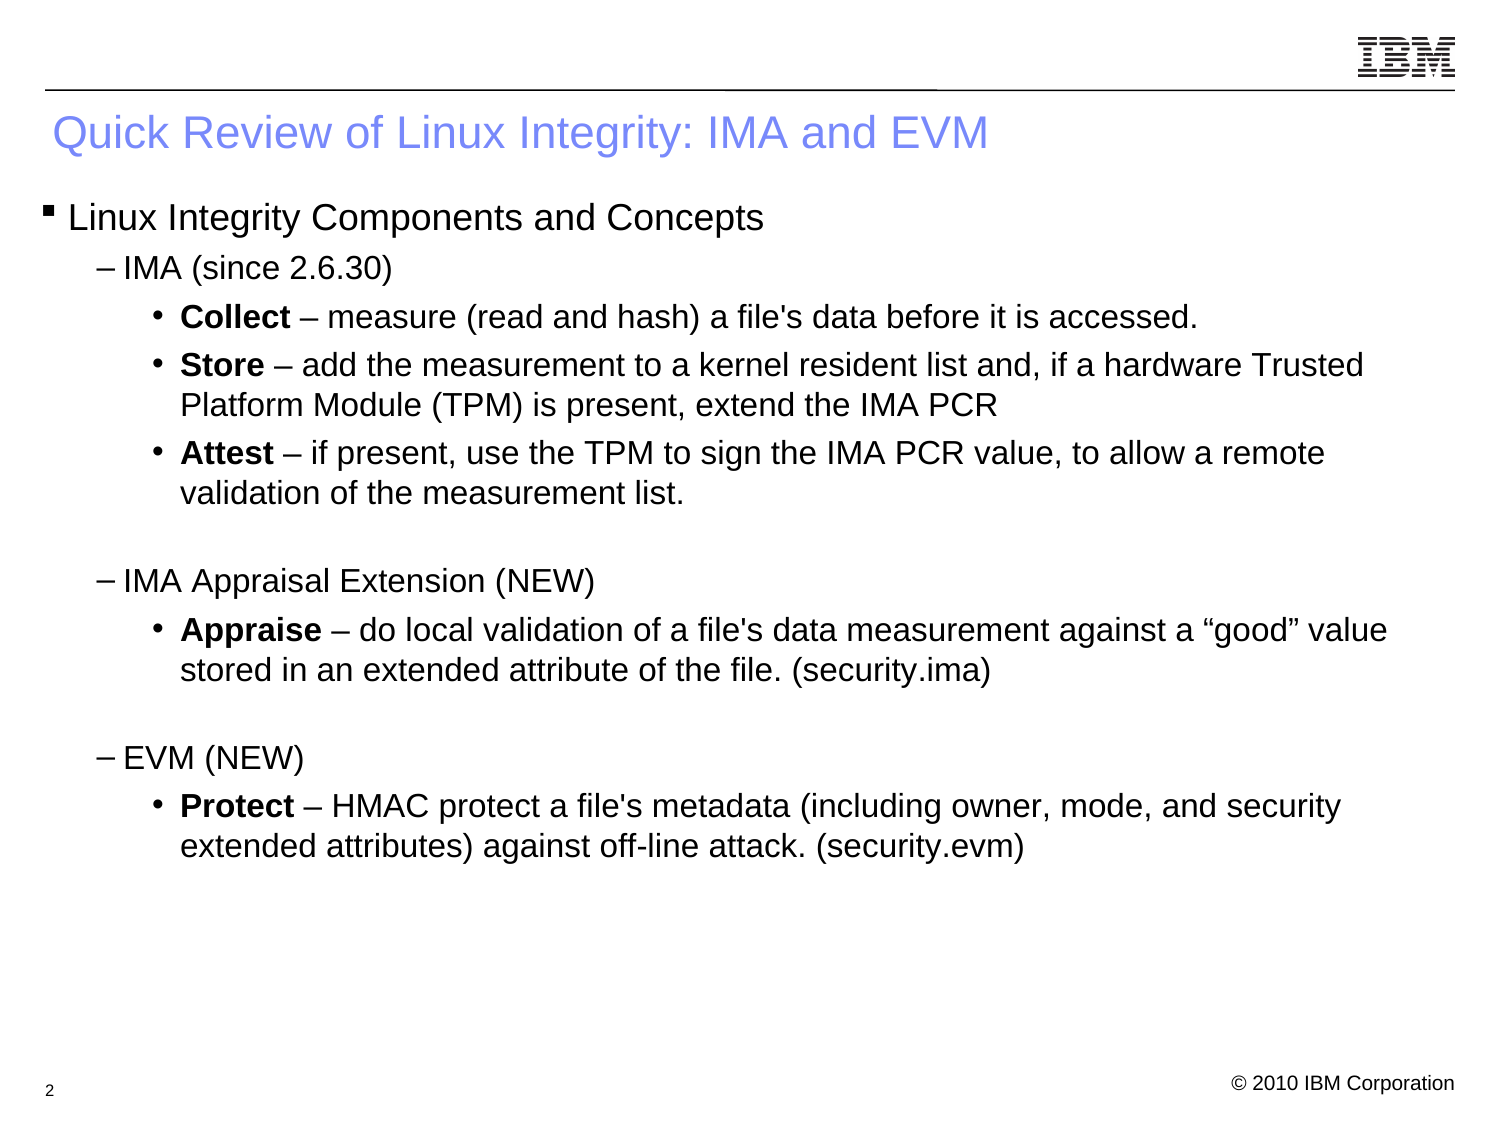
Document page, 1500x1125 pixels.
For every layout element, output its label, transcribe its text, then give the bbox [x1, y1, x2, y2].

title Quick Review of Linux Integrity: IMA and EVM [37, 79, 1463, 188]
list Linux Integrity Components and Concepts IMA (since 2.6.30) Collect – measure (read and hash) a file's data before it is accessed. Store – add the measurement to a kernel resident list and, if a hardware Trusted Platform Module (TPM) is present, extend the IMA PCR Attest – if present, use the TPM to sign the IMA PCR value, to allow a remote validation of the measurement list. IMA Appraisal Extension (NEW) Appraise – do local validation of a file's data measurement against a “good” value stored in an extended attribute of the file. (security.ima) EVM (NEW) Protect – HMAC protect a file's metadata (including owner, mode, and security extended attributes) against off-line attack. (security.evm) [25, 185, 1451, 1051]
picture [1358, 37, 1455, 77]
